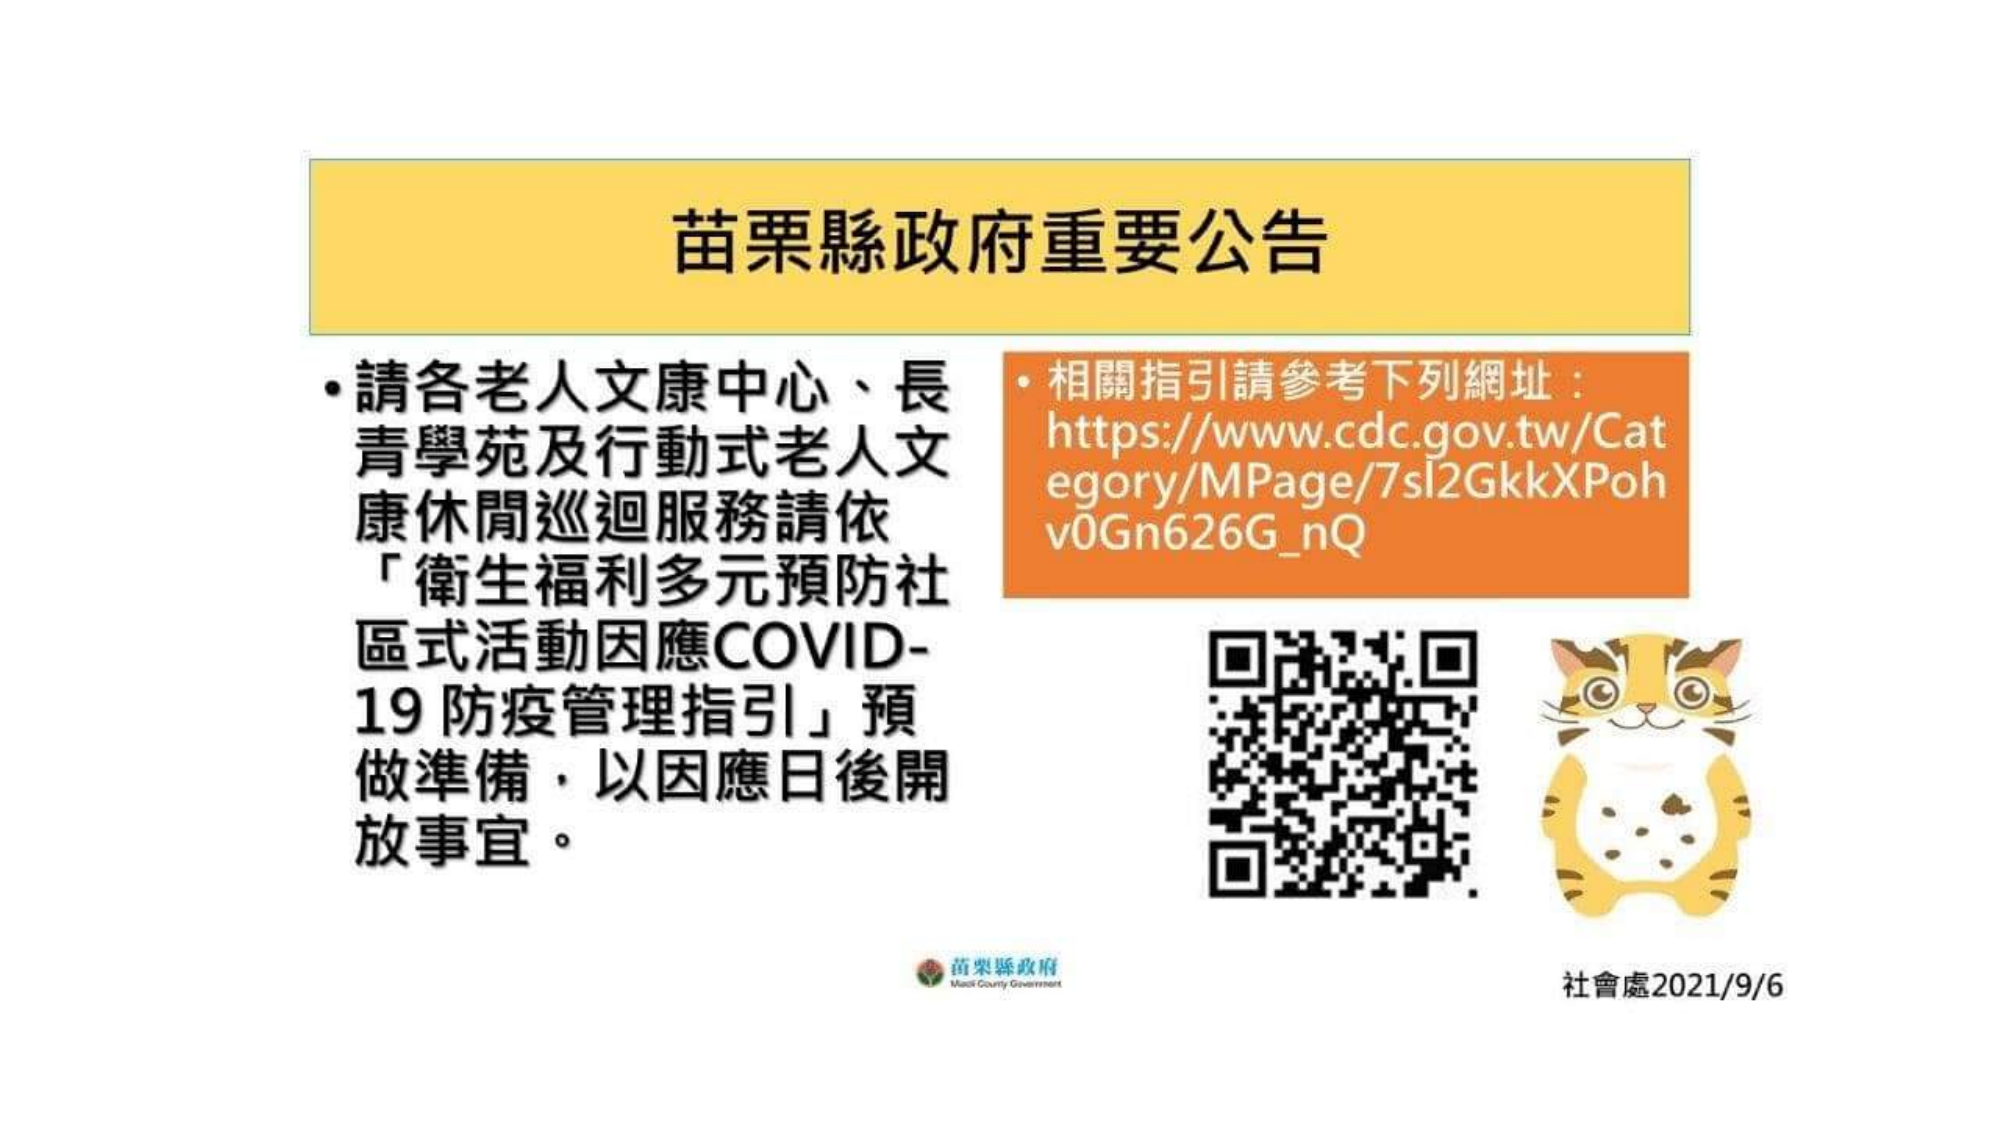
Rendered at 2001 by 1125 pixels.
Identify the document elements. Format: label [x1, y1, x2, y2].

picture [200, 112, 1800, 1013]
